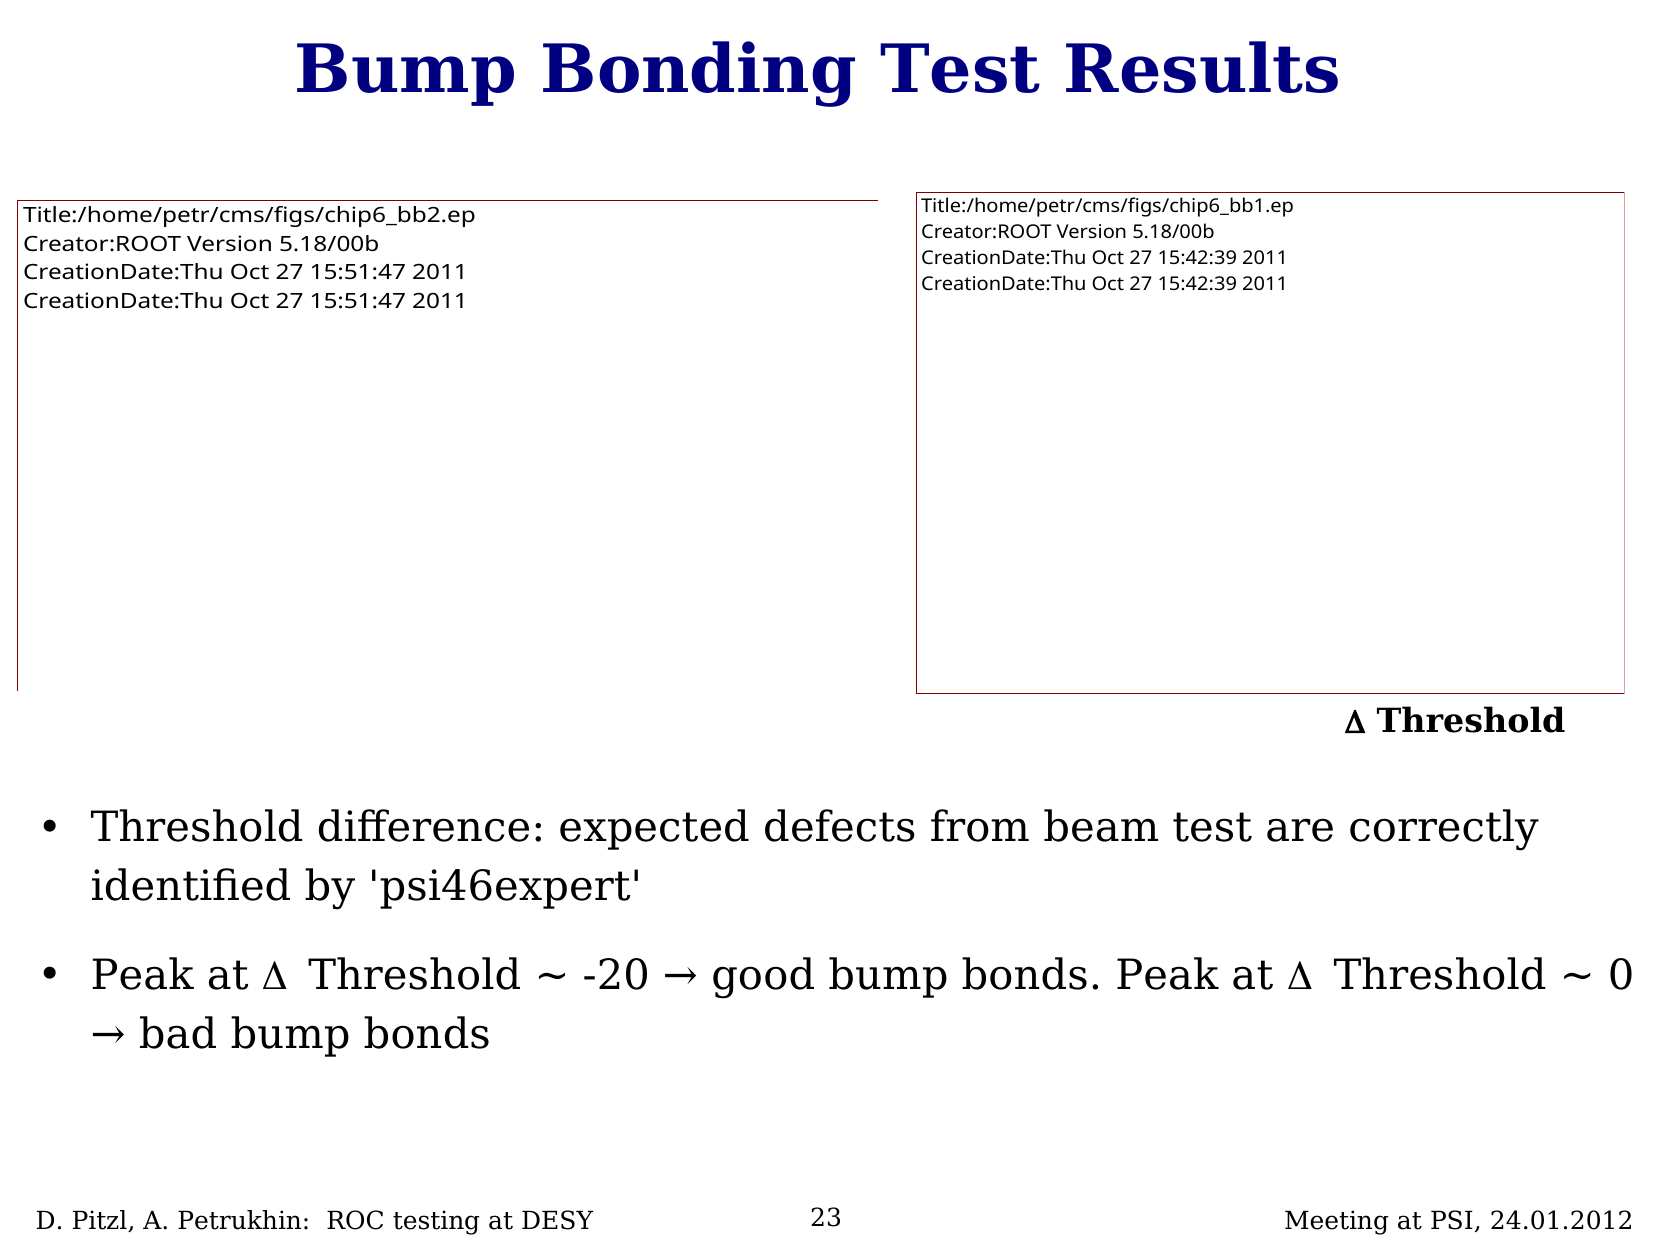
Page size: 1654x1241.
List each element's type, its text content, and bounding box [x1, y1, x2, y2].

title Bump Bonding Test Results [112, 23, 1525, 115]
picture [914, 191, 1625, 694]
list Threshold difference: expected defects from beam test are correctly identified by 'psi46expert' Peak at D Threshold ~ -20 → good bump bonds. Peak at D Threshold ~ 0 → bad bump bonds [37, 792, 1651, 1052]
picture [15, 198, 878, 691]
text_box D Threshold [1344, 692, 1569, 734]
